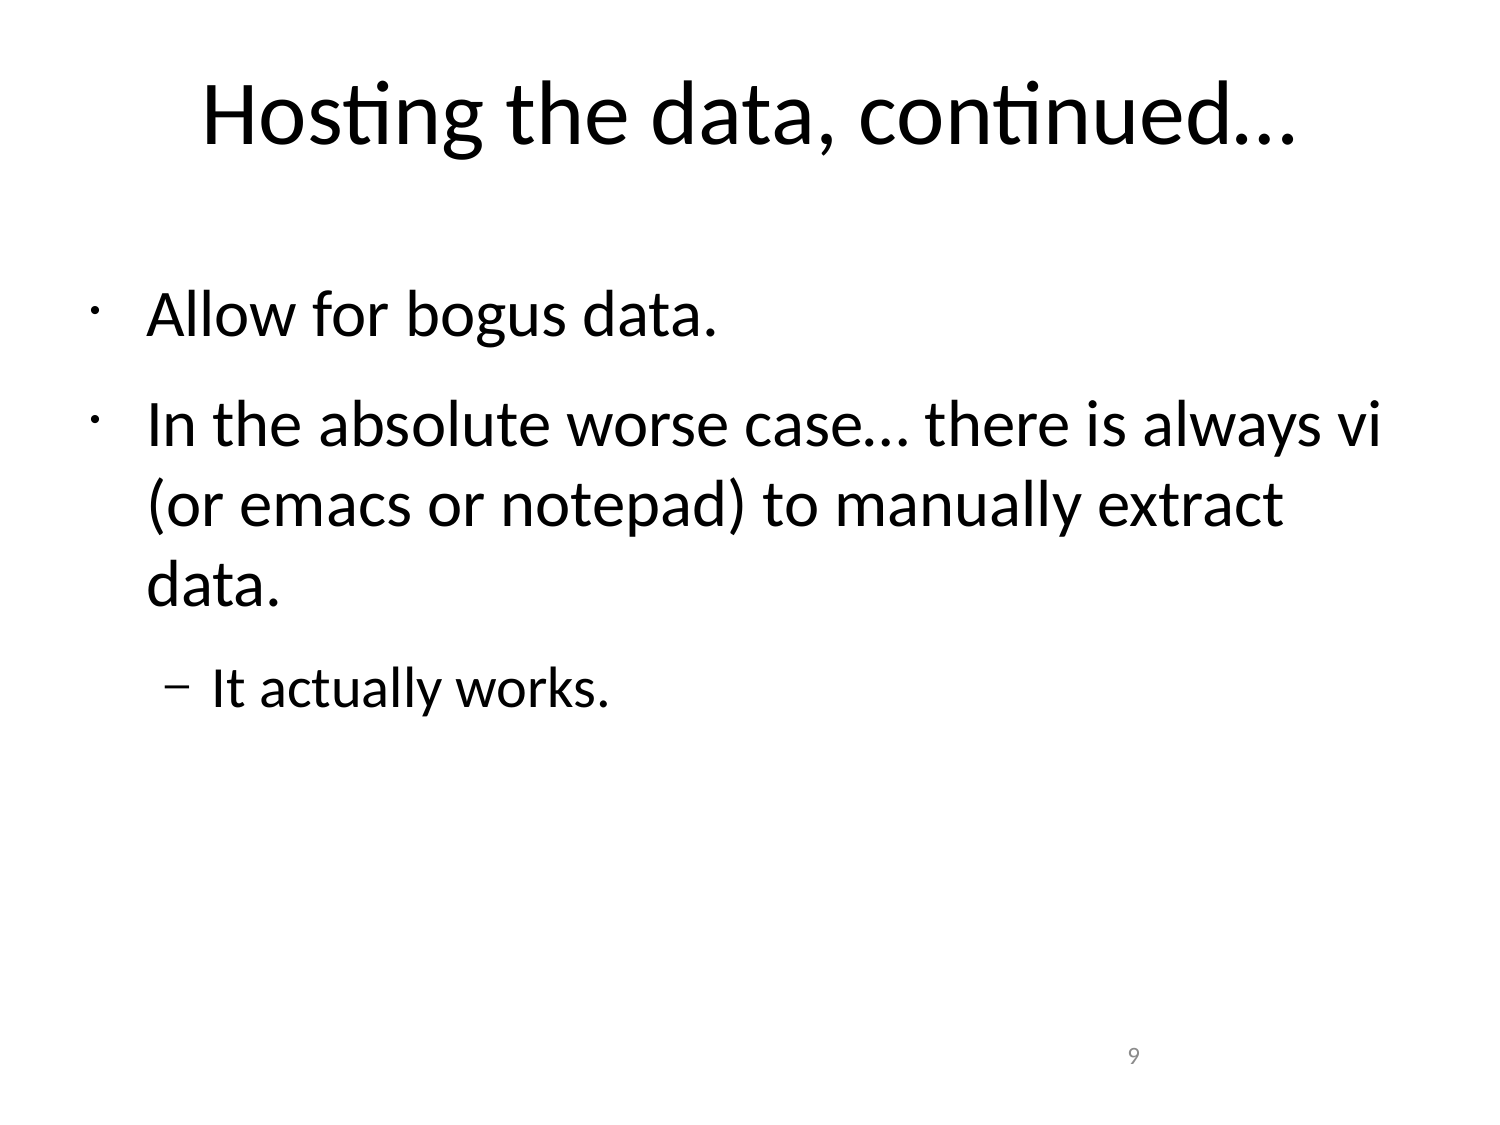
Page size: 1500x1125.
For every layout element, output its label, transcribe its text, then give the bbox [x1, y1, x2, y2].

text_box <number> [1112, 1024, 1463, 1085]
list Allow for bogus data. In the absolute worse case… there is always vi (or emacs or notepad) to manually extract data. It actually works. [75, 262, 1425, 1005]
title Hosting the data, continued… [75, 45, 1425, 233]
